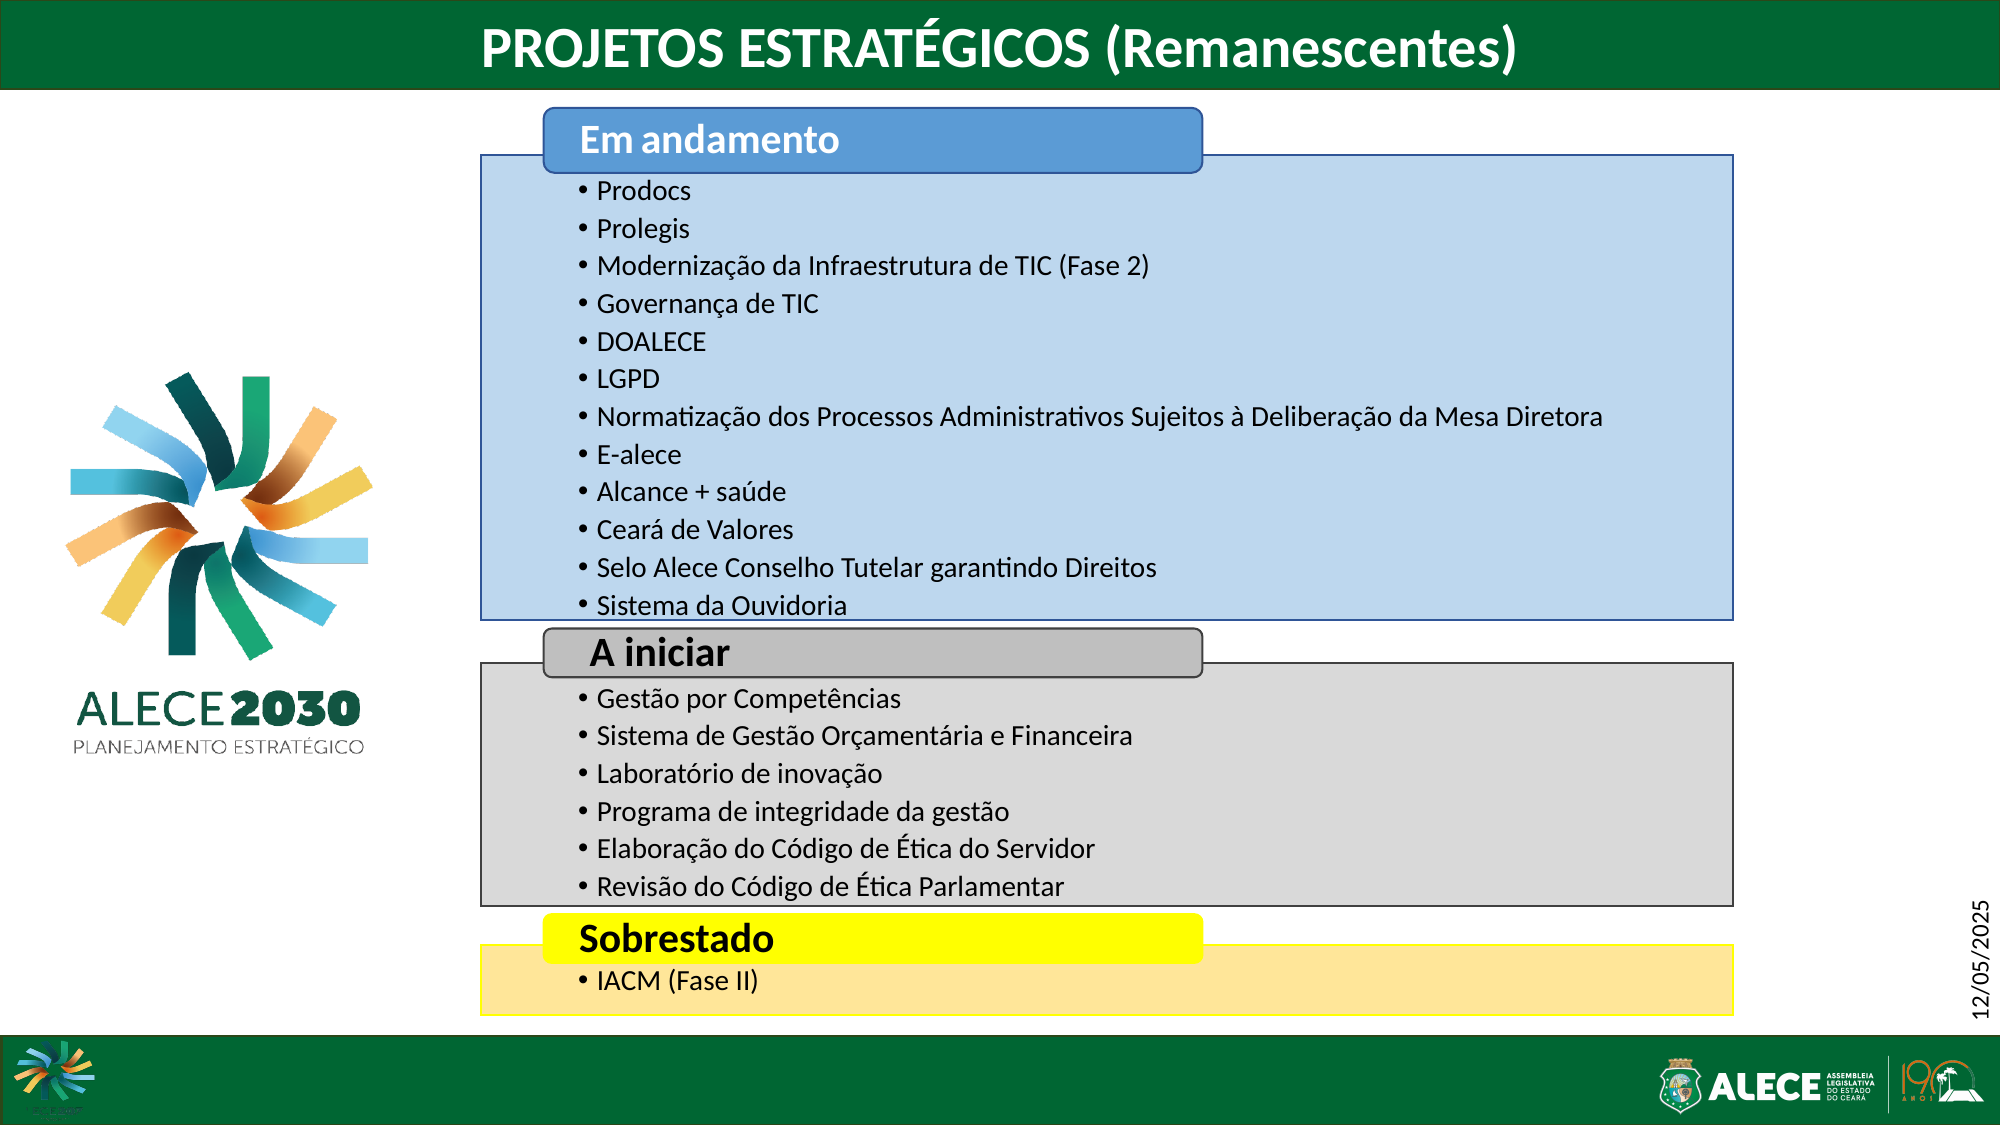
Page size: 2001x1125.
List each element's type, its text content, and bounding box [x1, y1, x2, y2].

text_box PROJETOS ESTRATÉGICOS (Remanescentes) [0, 0, 2000, 89]
text_box Sobrestado [543, 914, 1203, 963]
text_box Em andamento [543, 107, 1203, 173]
text_box A iniciar [543, 628, 1203, 678]
text_box Prodocs Prolegis Modernização da Infraestrutura de TIC (Fase 2) Governança de TIC DOALECE LGPD Normatização dos Processos Administrativos Sujeitos à Deliberação da Mesa Diretora E-alece Alcance + saúde Ceará de Valores Selo Alece Conselho Tutelar garantindo Direitos Sistema da Ouvidoria [481, 154, 1733, 620]
text_box Gestão por Competências Sistema de Gestão Orçamentária e Financeira Laboratório de inovação Programa de integridade da gestão Elaboração do Código de Ética do Servidor Revisão do Código de Ética Parlamentar [481, 662, 1733, 906]
text_box [1, 1036, 1627, 1125]
text_box [64, 371, 373, 754]
text_box IACM (Fase II) [481, 945, 1733, 1015]
text_box 12/05/2025 [1956, 883, 2000, 982]
picture [1627, 982, 2000, 1125]
